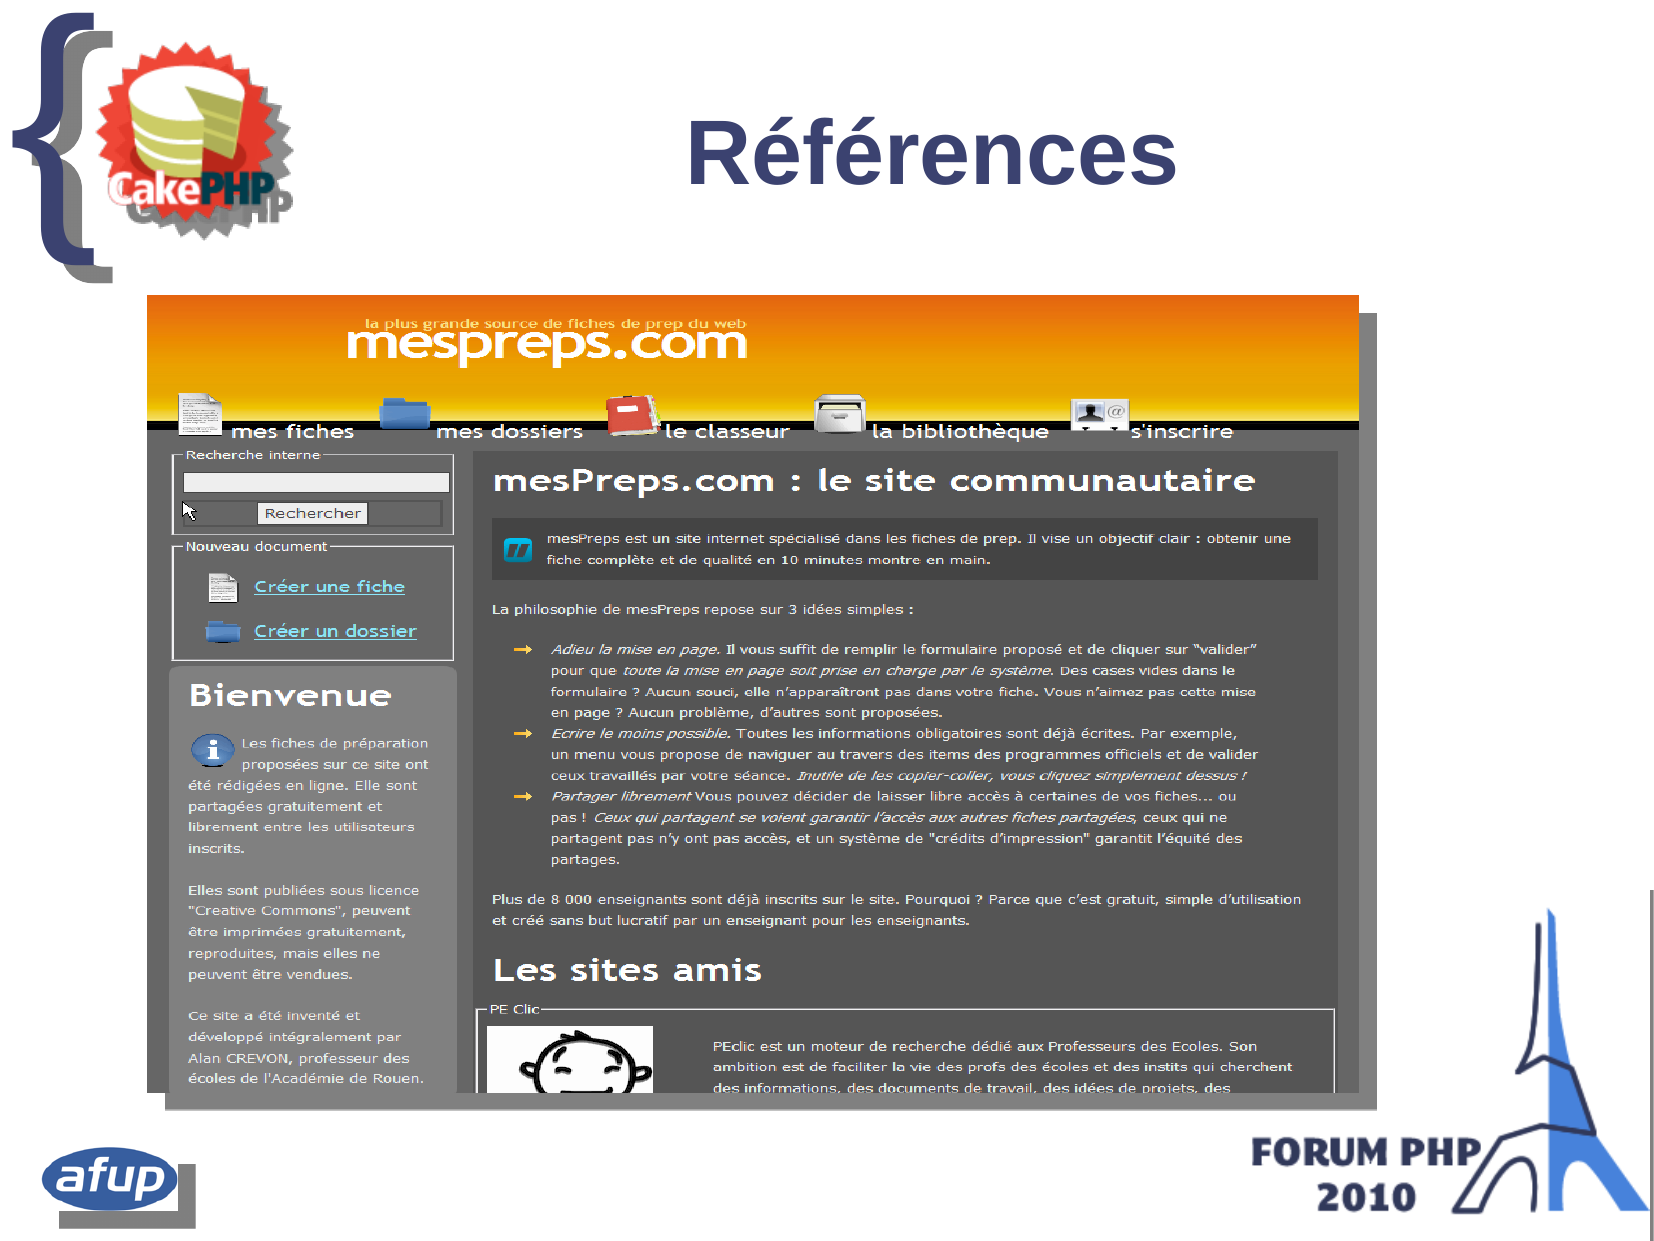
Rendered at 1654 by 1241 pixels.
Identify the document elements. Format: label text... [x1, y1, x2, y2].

picture [88, 35, 284, 231]
picture [41, 1146, 178, 1211]
picture [1240, 872, 1650, 1241]
picture [147, 295, 1359, 1093]
title Références [295, 56, 1571, 250]
